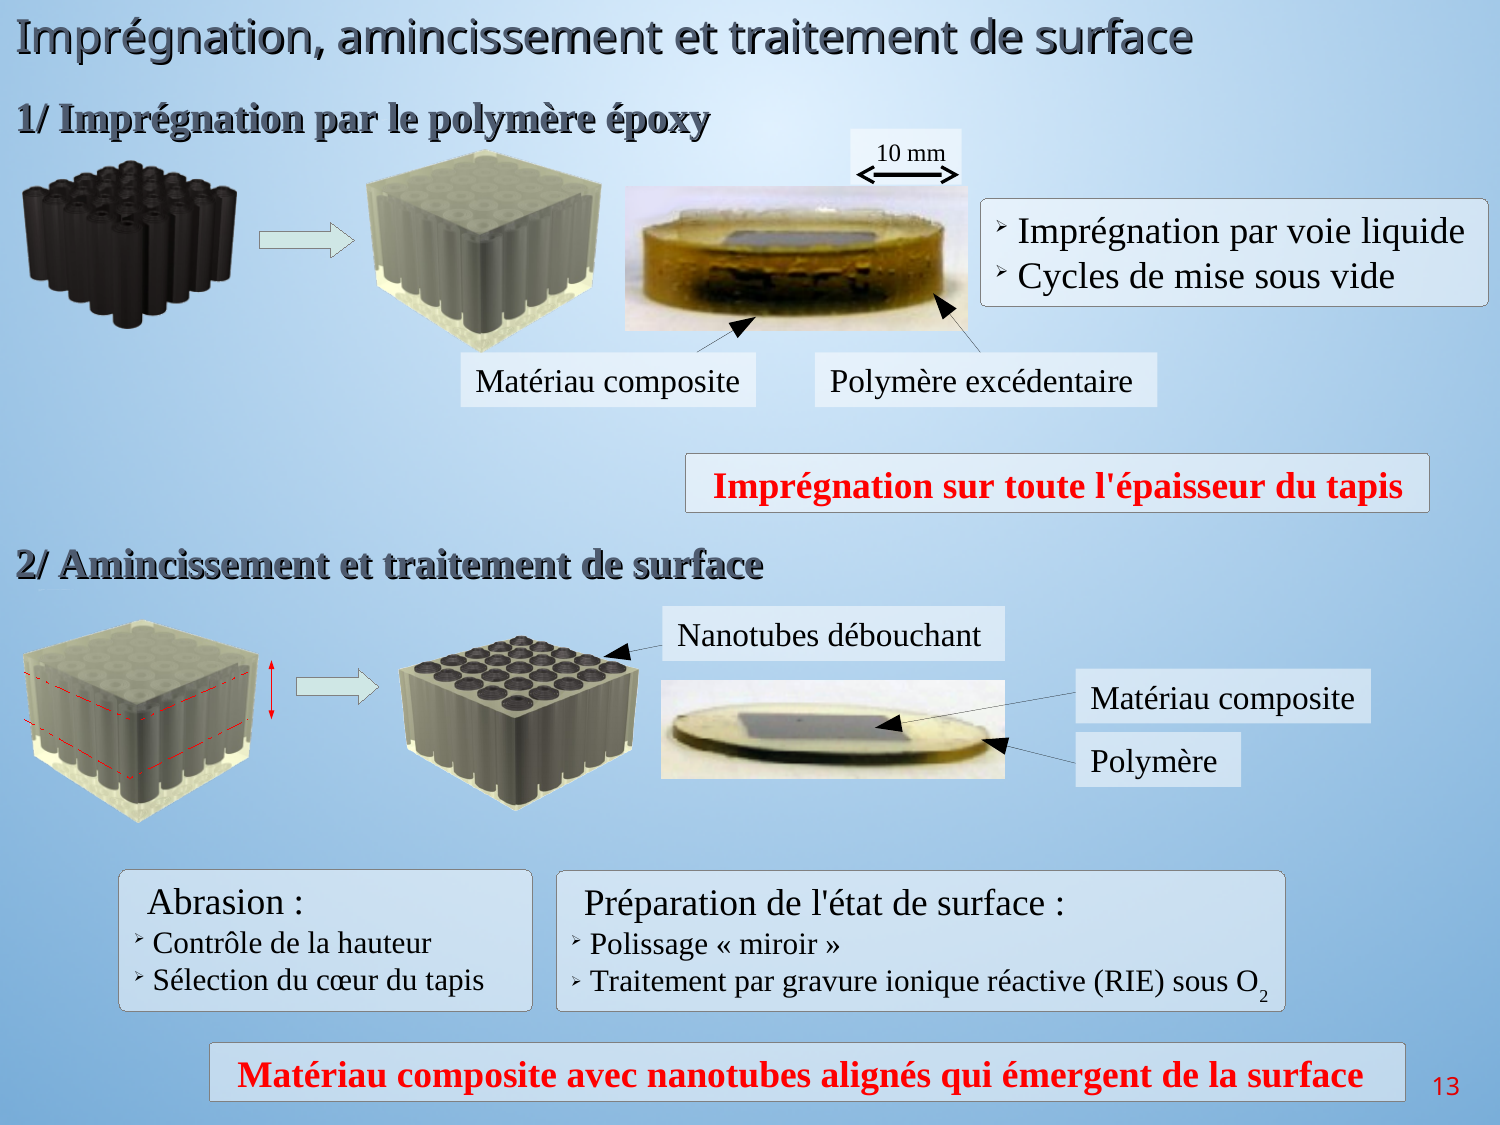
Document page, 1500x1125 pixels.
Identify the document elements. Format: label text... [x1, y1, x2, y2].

text_box 2/ Amincissement et traitement de surface [0, 525, 1134, 597]
picture [0, 80, 1500, 1125]
text_box Imprégnation par voie liquide Cycles de mise sous vide [980, 198, 1489, 316]
text_box Matériau composite [1075, 668, 1371, 724]
text_box Abrasion : Contrôle de la hauteur Sélection du cœur du tapis [118, 869, 533, 1012]
title Imprégnation, amincissement et traitement de surface [0, 0, 1500, 80]
text_box [943, 175, 962, 185]
text_box 1/ Imprégnation par le polymère époxy [0, 80, 981, 150]
text_box [259, 222, 355, 258]
text_box Imprégnation sur toute l'épaisseur du tapis [685, 453, 1430, 514]
text_box Matériau composite [460, 352, 756, 408]
text_box <numéro> [1406, 1062, 1476, 1103]
text_box [296, 668, 379, 705]
text_box Préparation de l'état de surface : Polissage « miroir » Traitement par gravure ionique réactive (RIE) sous O2 [556, 870, 1286, 1026]
text_box Polymère [1075, 732, 1242, 787]
text_box Polymère excédentaire [814, 352, 1158, 408]
text_box Nanotubes débouchant [662, 606, 1005, 661]
text_box 10 mm [861, 150, 969, 175]
text_box [850, 150, 872, 185]
text_box Matériau composite avec nanotubes alignés qui émergent de la surface [209, 1042, 1406, 1103]
text_box [866, 175, 950, 185]
